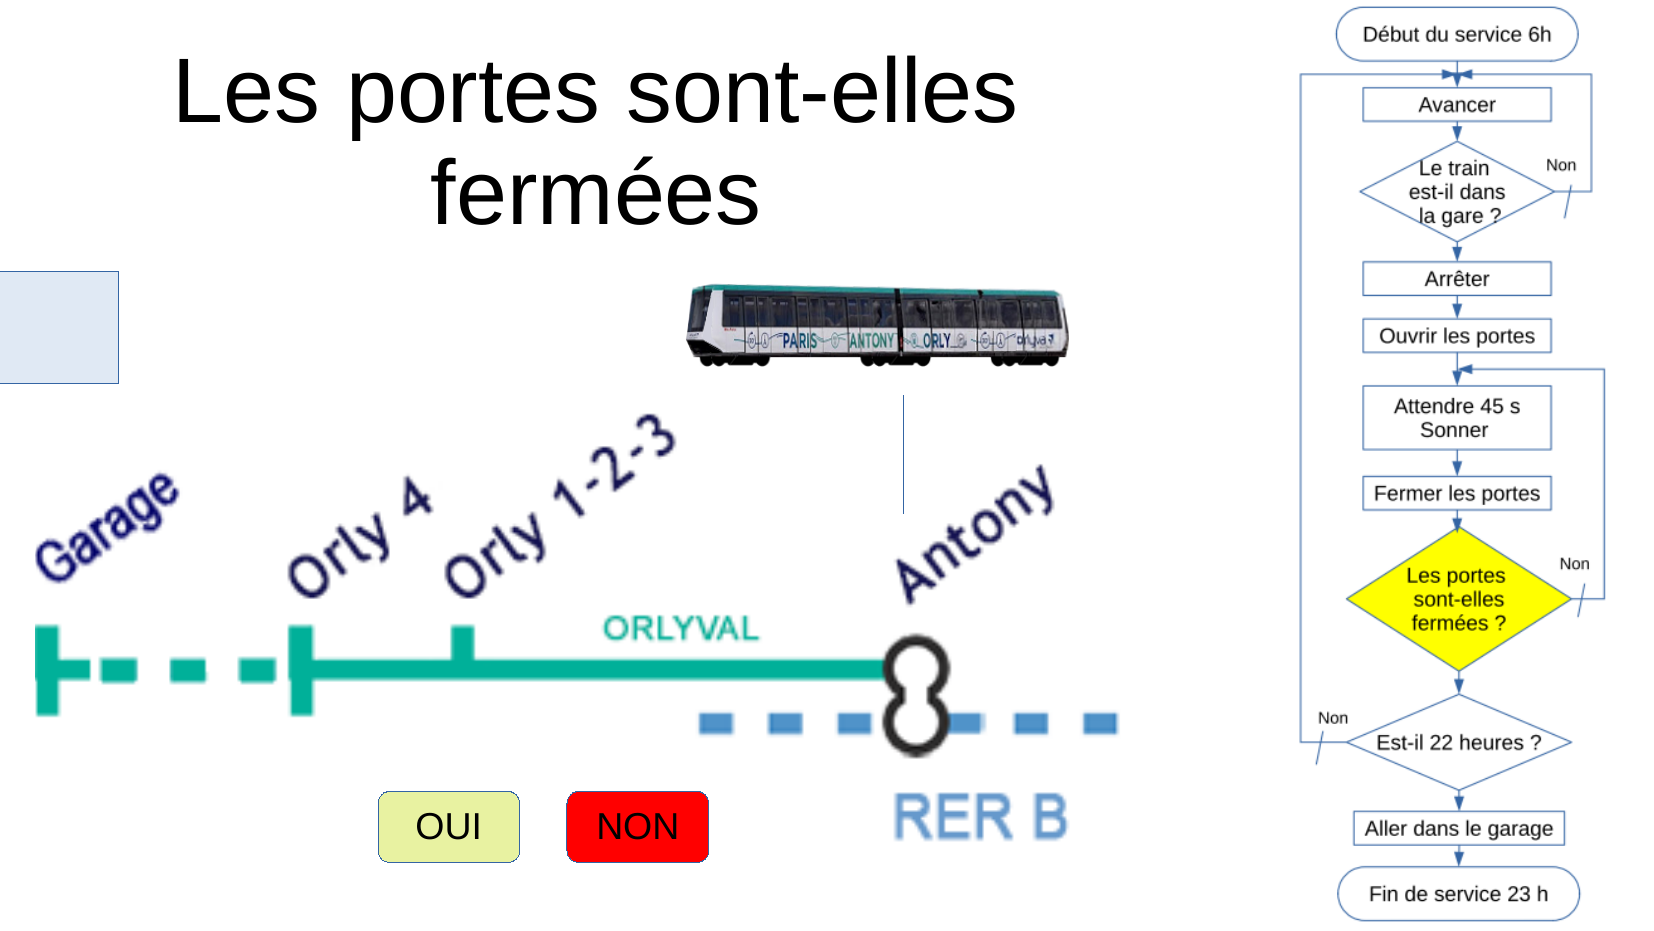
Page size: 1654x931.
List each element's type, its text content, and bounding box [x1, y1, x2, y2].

title Les portes sont-elles fermées [35, 39, 1158, 245]
picture [35, 383, 1123, 886]
text_box [0, 271, 119, 384]
text_box OUI [378, 791, 520, 863]
text_box NON [566, 791, 709, 863]
picture [685, 283, 1069, 367]
picture [1287, 0, 1633, 929]
